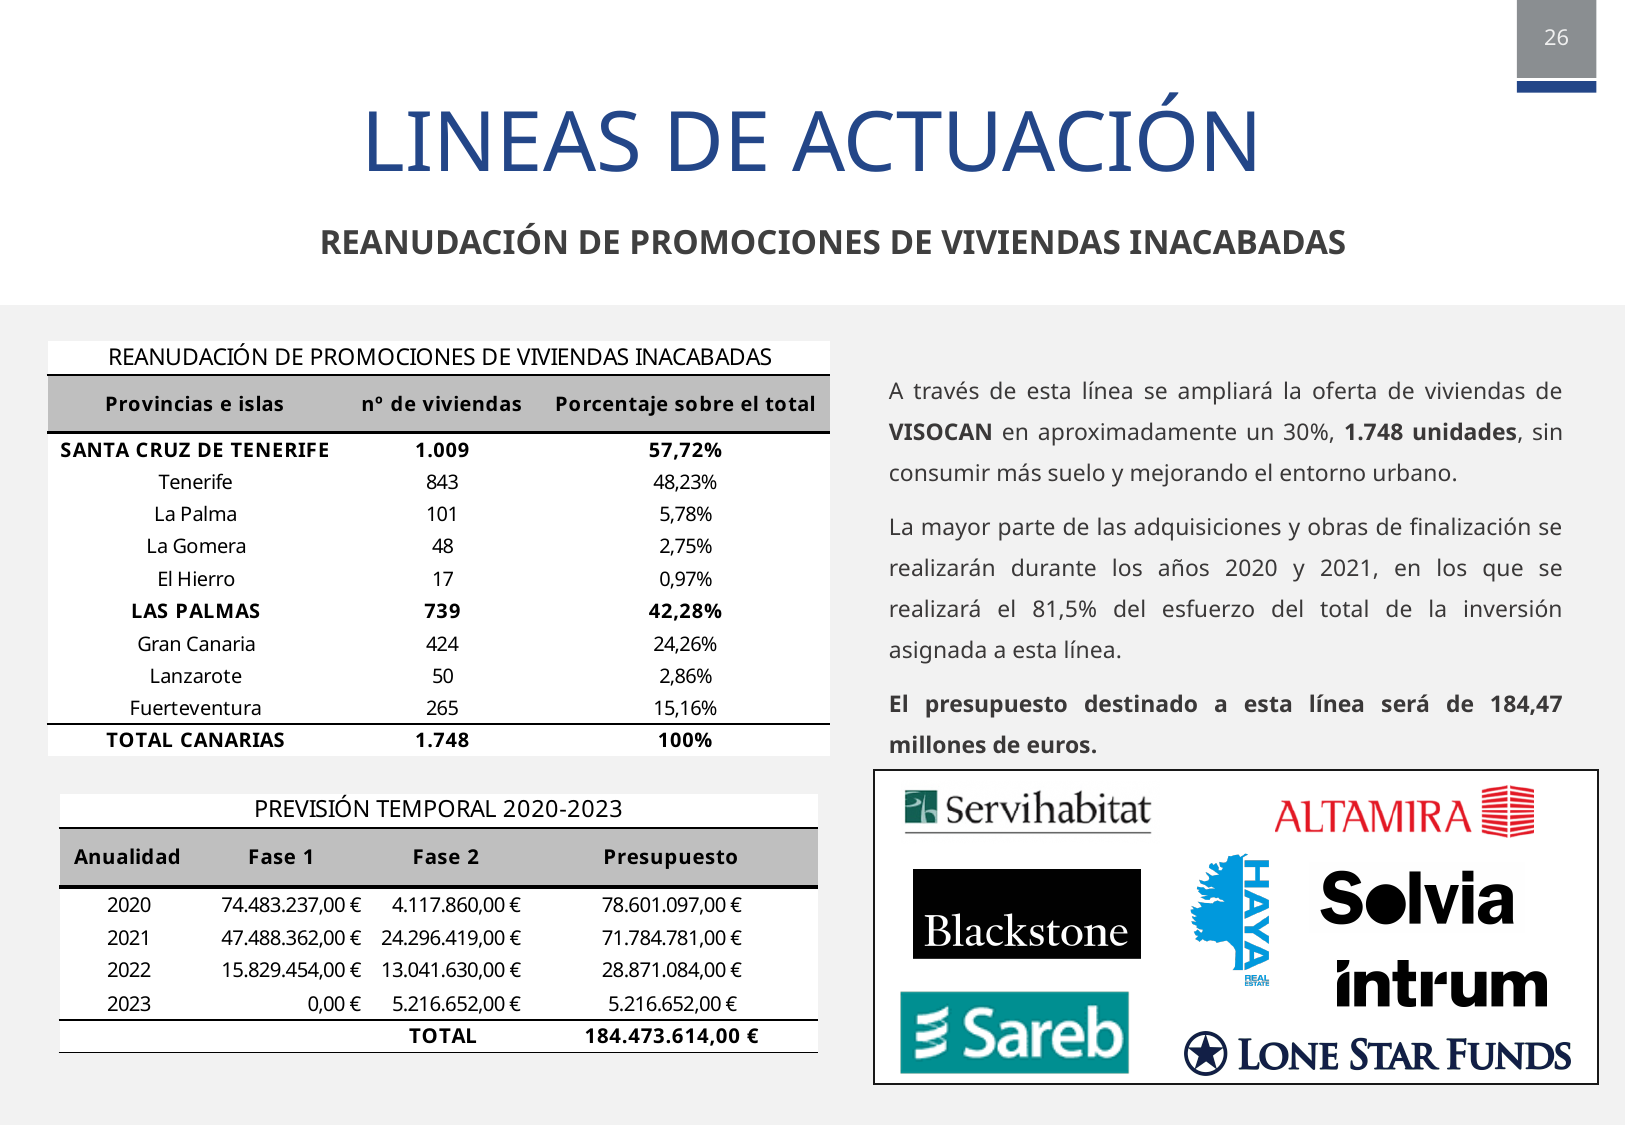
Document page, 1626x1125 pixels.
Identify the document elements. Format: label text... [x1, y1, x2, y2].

text_box [0, 305, 1625, 1125]
picture [58, 648, 1571, 1125]
text_box A través de esta línea se ampliará la oferta de viviendas de VISOCAN en aproximadamente un 30%, 1.748 unidades, sin consumir más suelo y mejorando el entorno urbano. La mayor parte de las adquisiciones y obras de finalización se realizarán durante los años 2020 y 2021, en los que se realizará el 81,5% del esfuerzo del total de la inversión asignada a esta línea. El presupuesto destinado a esta línea será de 184,47 millones de euros. [874, 355, 1579, 766]
text_box REANUDACIÓN DE PROMOCIONES DE VIVIENDAS INACABADAS [319, 221, 1429, 262]
text_box [1160, 766, 1275, 839]
list LINEAS DE ACTUACIÓN [142, 102, 1483, 187]
picture [46, 340, 832, 758]
